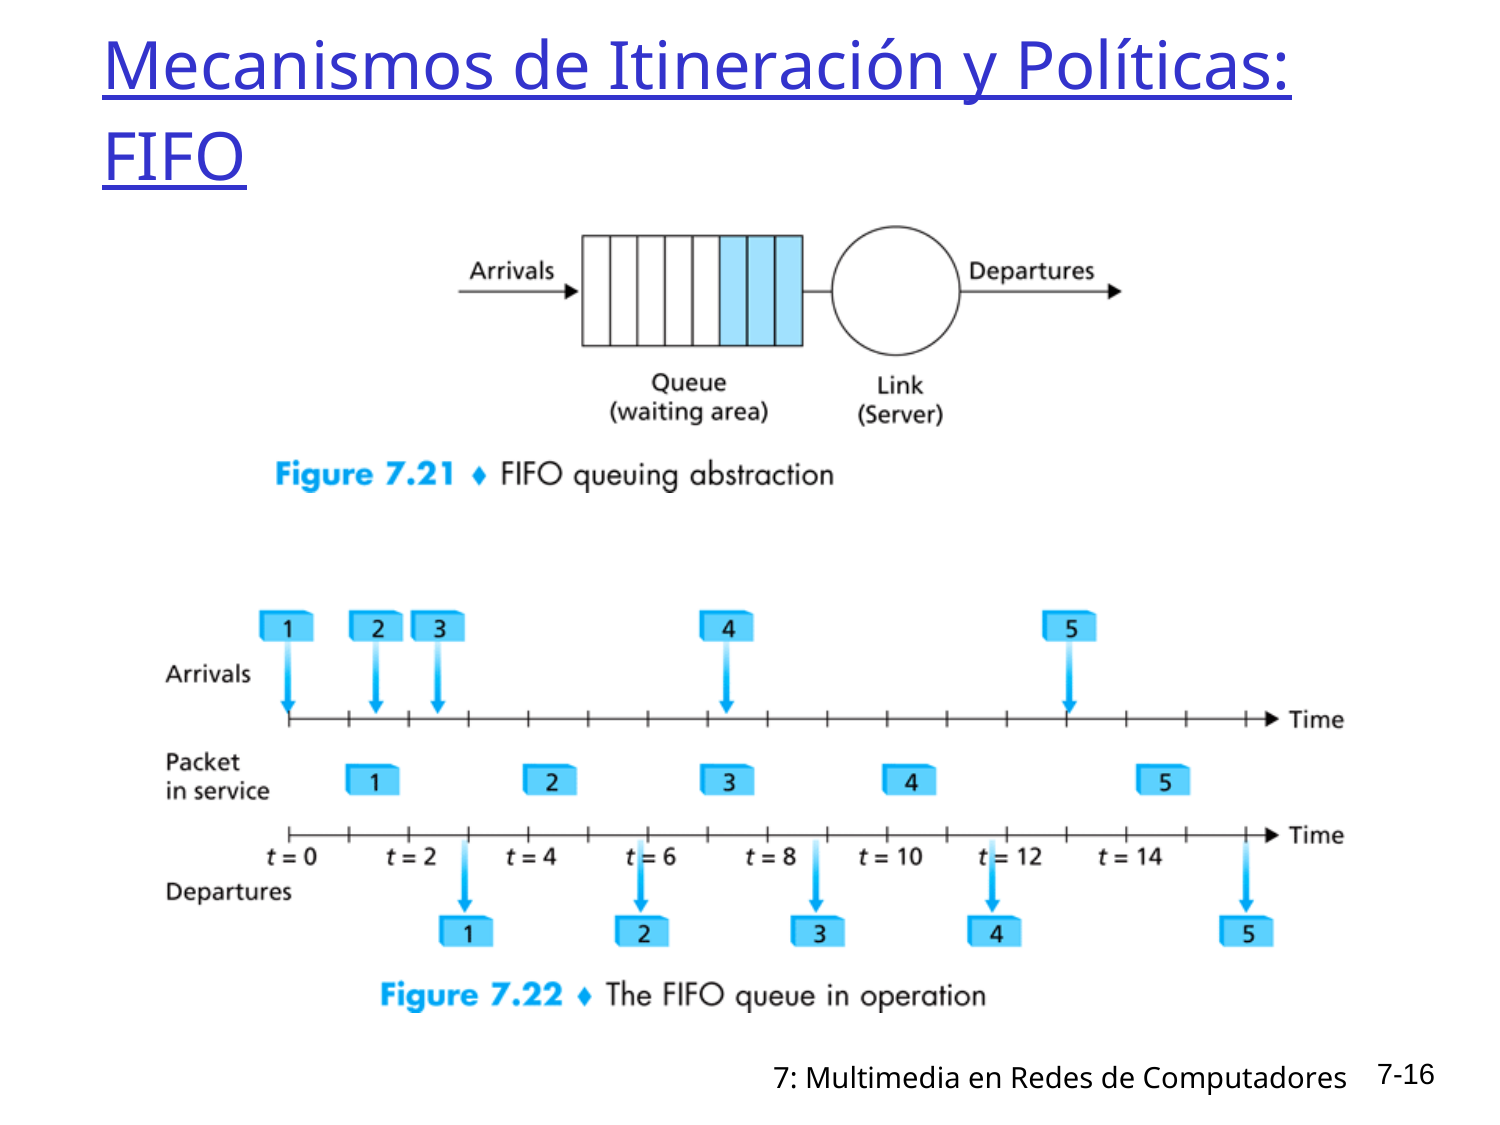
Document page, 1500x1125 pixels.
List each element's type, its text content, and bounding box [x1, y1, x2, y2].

picture [412, 994, 419, 1001]
title Mecanismos de Itineración y Políticas: FIFO [87, 23, 1363, 195]
picture [160, 606, 1351, 1013]
picture [275, 224, 1126, 493]
